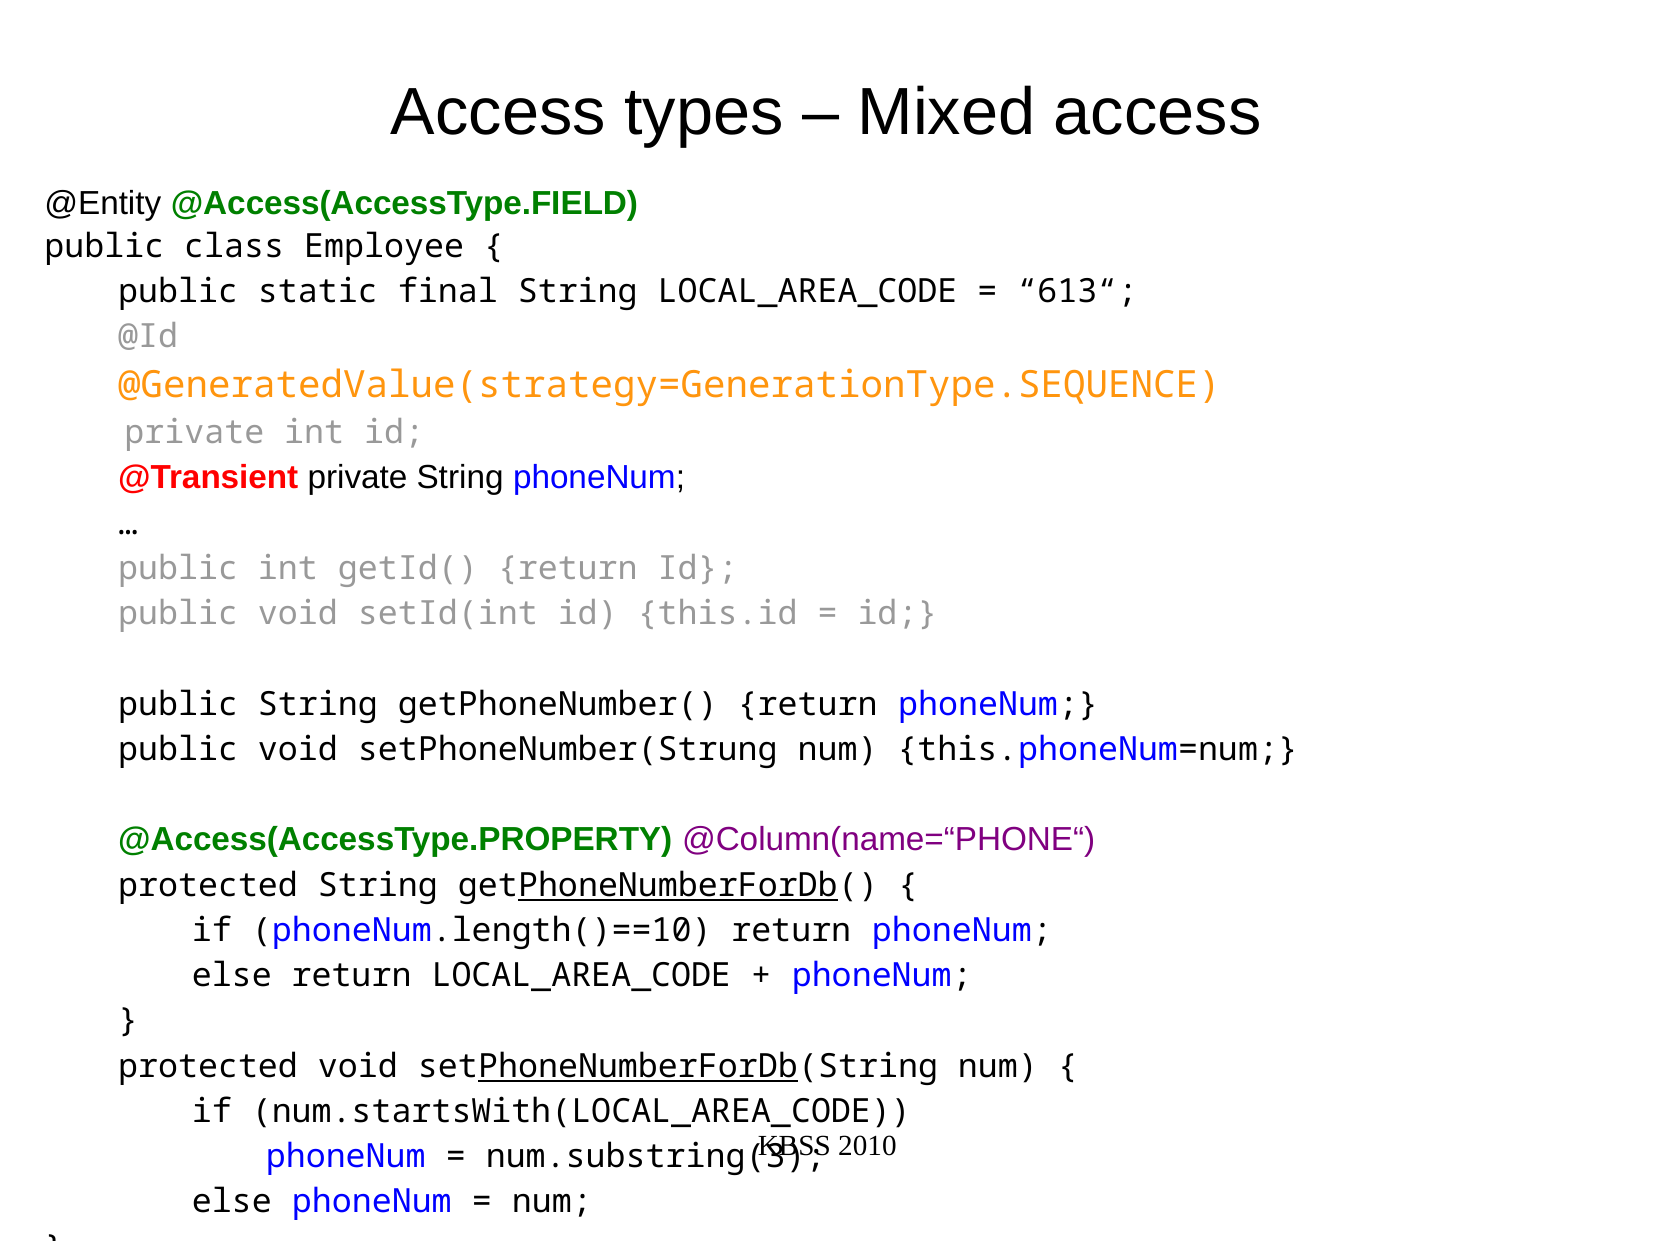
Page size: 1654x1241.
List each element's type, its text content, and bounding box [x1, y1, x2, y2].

text_box @Entity @Access(AccessType.FIELD) public class Employee { public static final String LOCAL_AREA_CODE = “613“; @Id @GeneratedValue(strategy=GenerationType.SEQUENCE) private int id; @Transient private String phoneNum; … public int getId() {return Id}; public void setId(int id) {this.id = id;} public String getPhoneNumber() {return phoneNum;} public void setPhoneNumber(Strung num) {this.phoneNum=num;} @Access(AccessType.PROPERTY) @Column(name=“PHONE“) protected String getPhoneNumberForDb() { if (phoneNum.length()==10) return phoneNum; else return LOCAL_AREA_CODE + phoneNum; } protected void setPhoneNumberForDb(String num) { if (num.startsWith(LOCAL_AREA_CODE)) phoneNum = num.substring(3); else phoneNum = num; } [29, 177, 1313, 1129]
title Access types – Mixed access [82, 8, 1571, 216]
